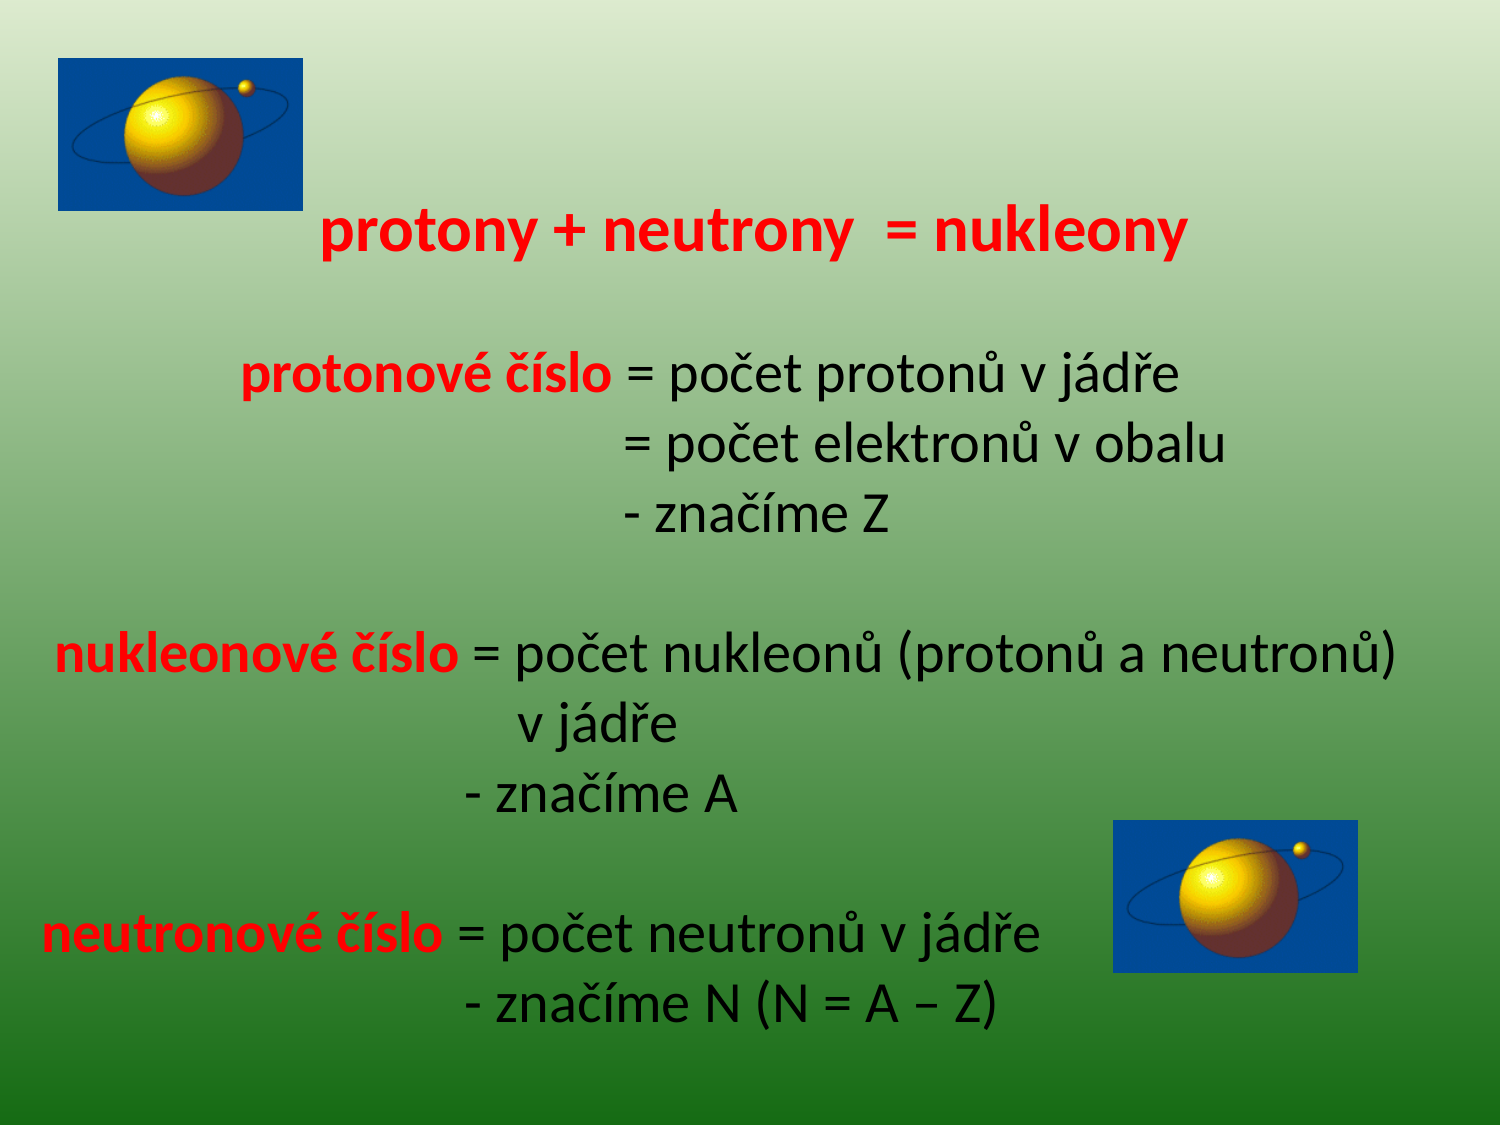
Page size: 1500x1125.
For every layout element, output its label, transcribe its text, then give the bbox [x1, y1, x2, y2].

picture [58, 58, 303, 211]
picture [1113, 820, 1358, 973]
title protony + neutrony = nukleony protonové číslo = počet protonů v jádře = počet elektronů v obalu - značíme Z nukleonové číslo = počet nukleonů (protonů a neutronů) v jádře - značíme A neutronové číslo = počet neutronů v jádře - značíme N (N = A – Z) [0, 164, 1500, 1125]
